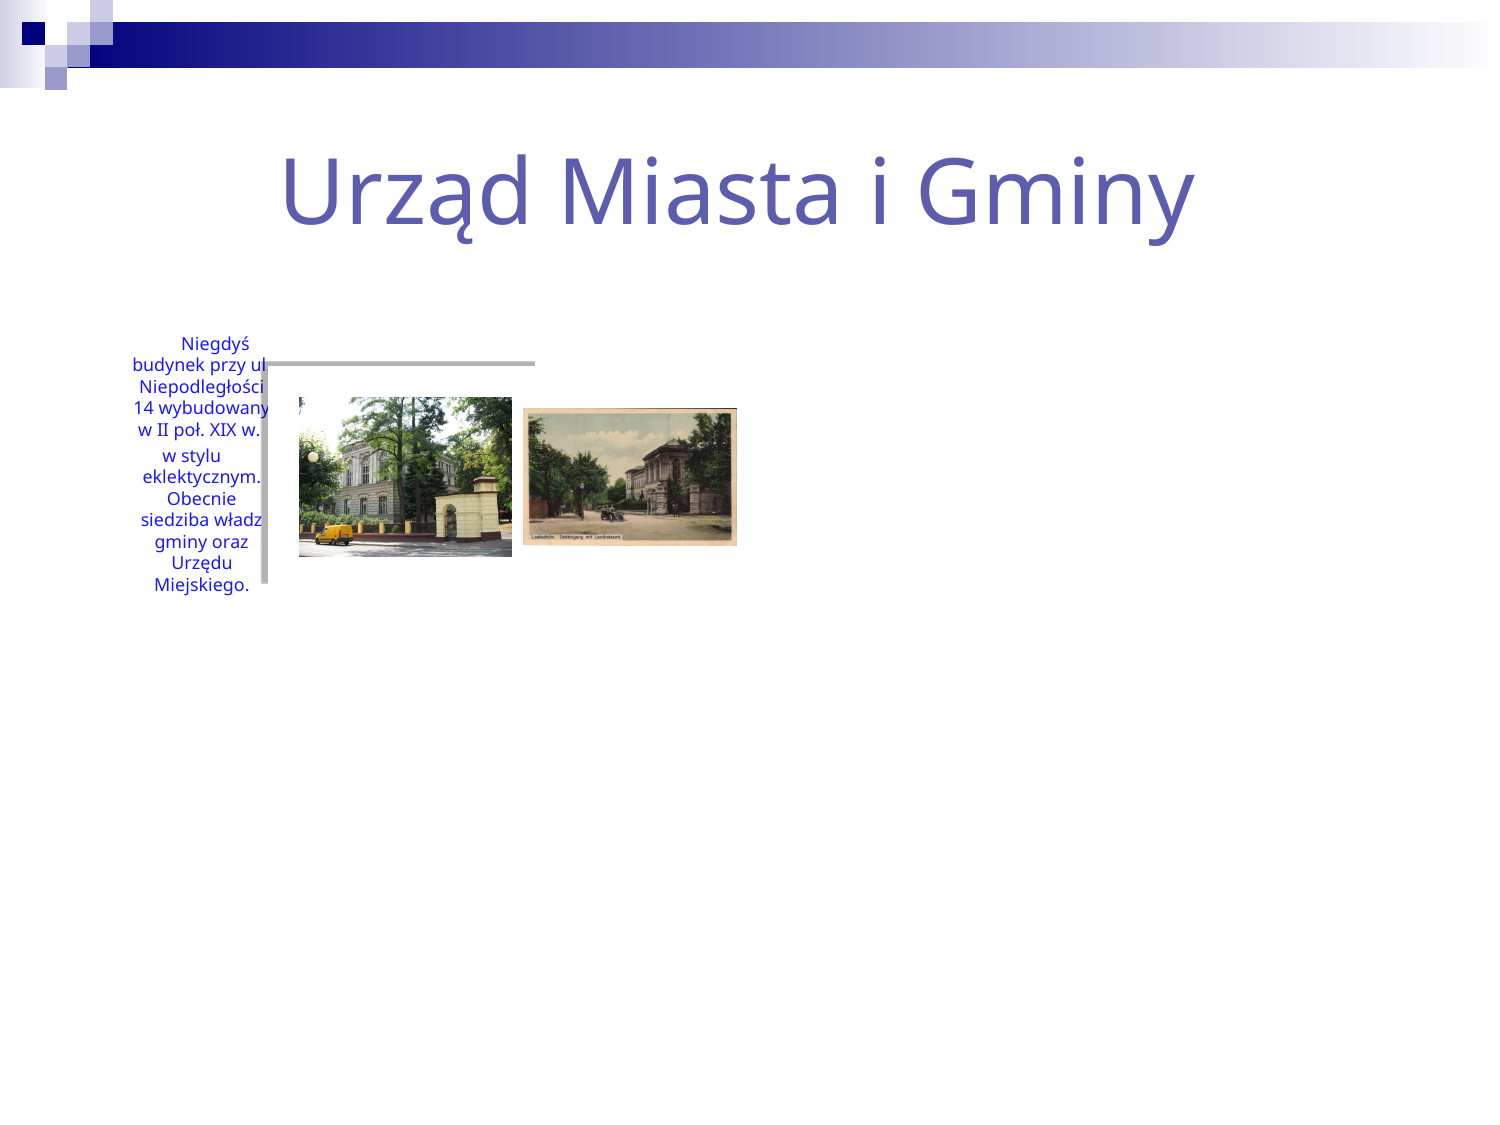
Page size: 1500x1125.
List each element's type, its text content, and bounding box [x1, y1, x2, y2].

picture [537, 224, 1401, 1125]
list Niegdyś budynek przy ul. Niepodległości 14 wybudowany w II poł. XIX w. w stylu eklektycznym. Obecnie siedziba władz gminy oraz Urzędu Miejskiego. [0, 249, 513, 1025]
title Urząd Miasta i Gminy [62, 0, 1413, 225]
